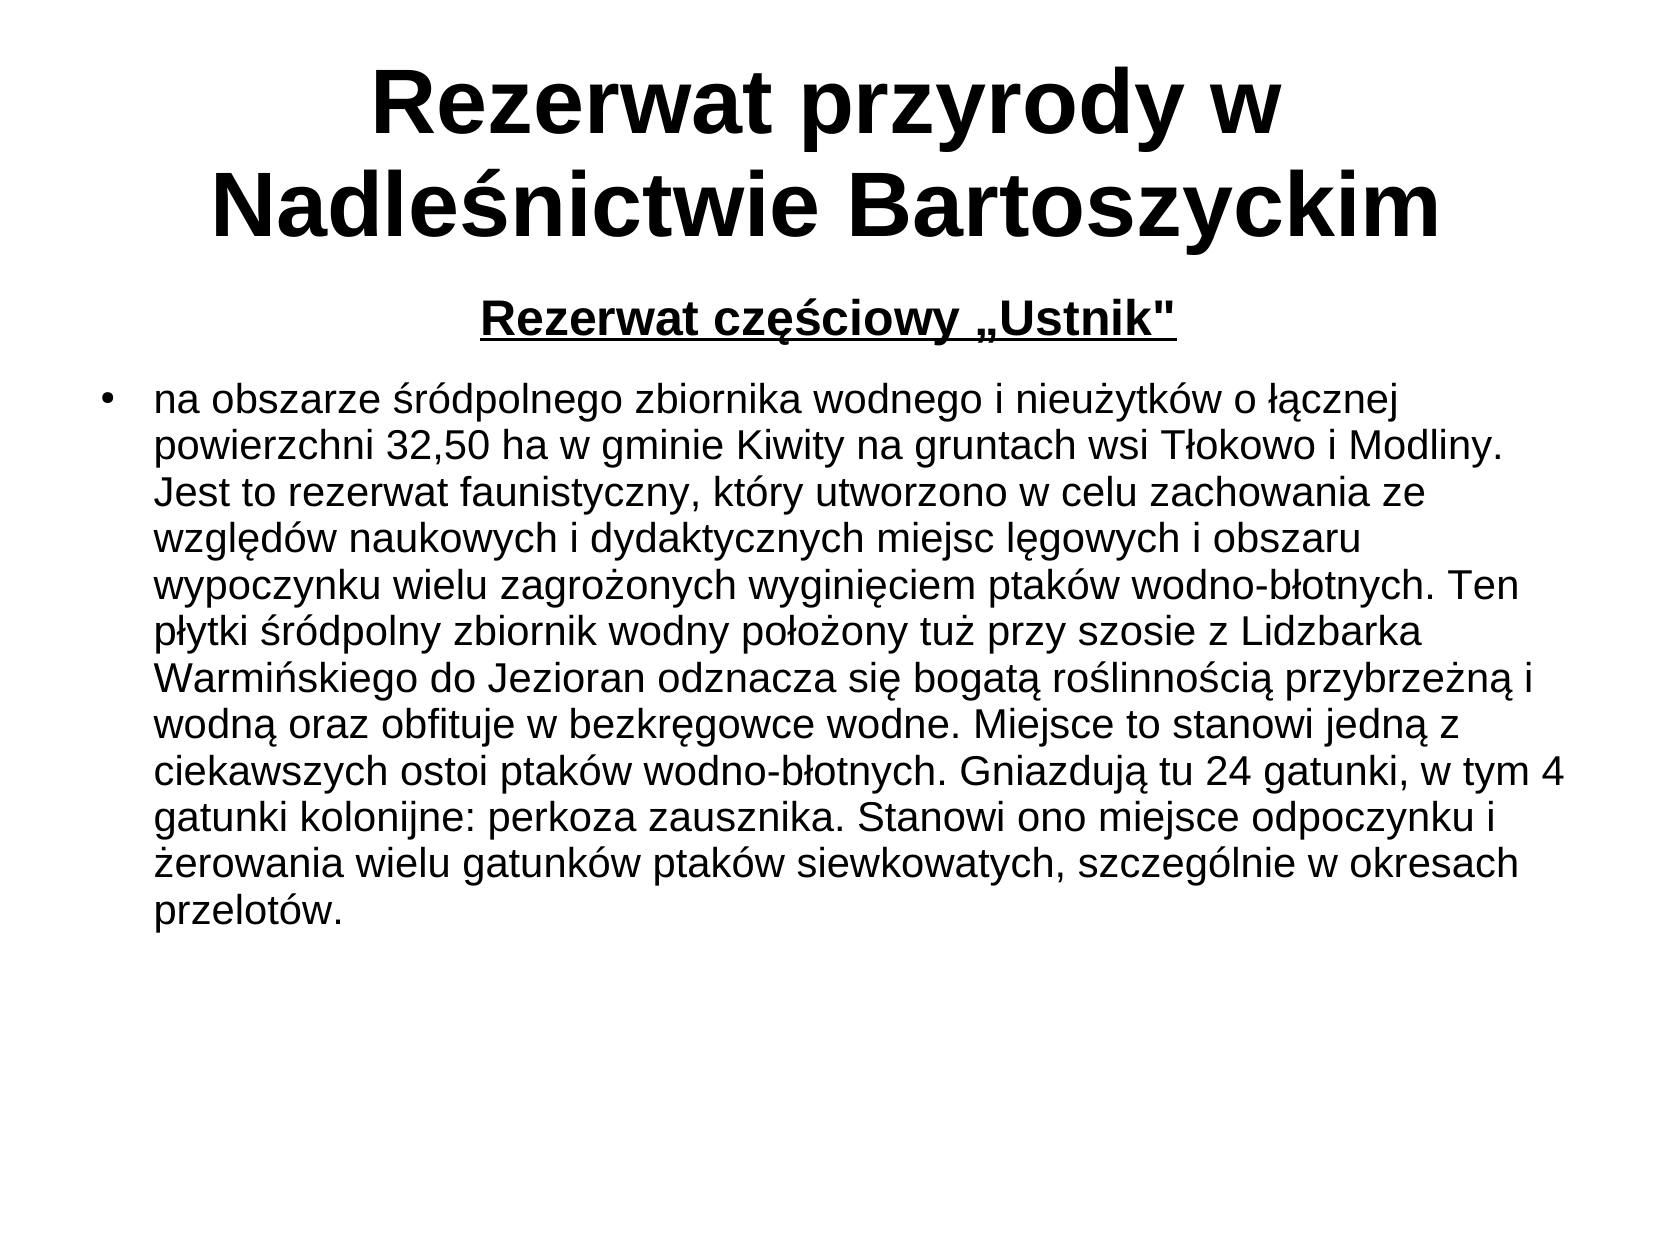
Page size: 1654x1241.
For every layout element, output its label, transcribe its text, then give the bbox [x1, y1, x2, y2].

title Rezerwat przyrody w Nadleśnictwie Bartoszyckim [82, 49, 1571, 257]
list Rezerwat częściowy „Ustnik" na obszarze śródpolnego zbiornika wodnego i nieużytków o łącznej powierzchni 32,50 ha w gminie Kiwity na gruntach wsi Tłokowo i Modliny. Jest to rezerwat faunistyczny, który utworzono w celu zachowania ze względów naukowych i dydaktycznych miejsc lęgowych i obszaru wypoczynku wielu zagrożonych wyginięciem ptaków wodno-błotnych. Ten płytki śródpolny zbiornik wodny położony tuż przy szosie z Lidzbarka Warmińskiego do Jezioran odznacza się bogatą roślinnością przybrzeżną i wodną oraz obfituje w bezkręgowce wodne. Miejsce to stanowi jedną z ciekawszych ostoi ptaków wodno-błotnych. Gniazdują tu 24 gatunki, w tym 4 gatunki kolonijne: perkoza zausznika. Stanowi ono miejsce odpoczynku i żerowania wielu gatunków ptaków siewkowatych, szczególnie w okresach przelotów. [82, 290, 1571, 1094]
